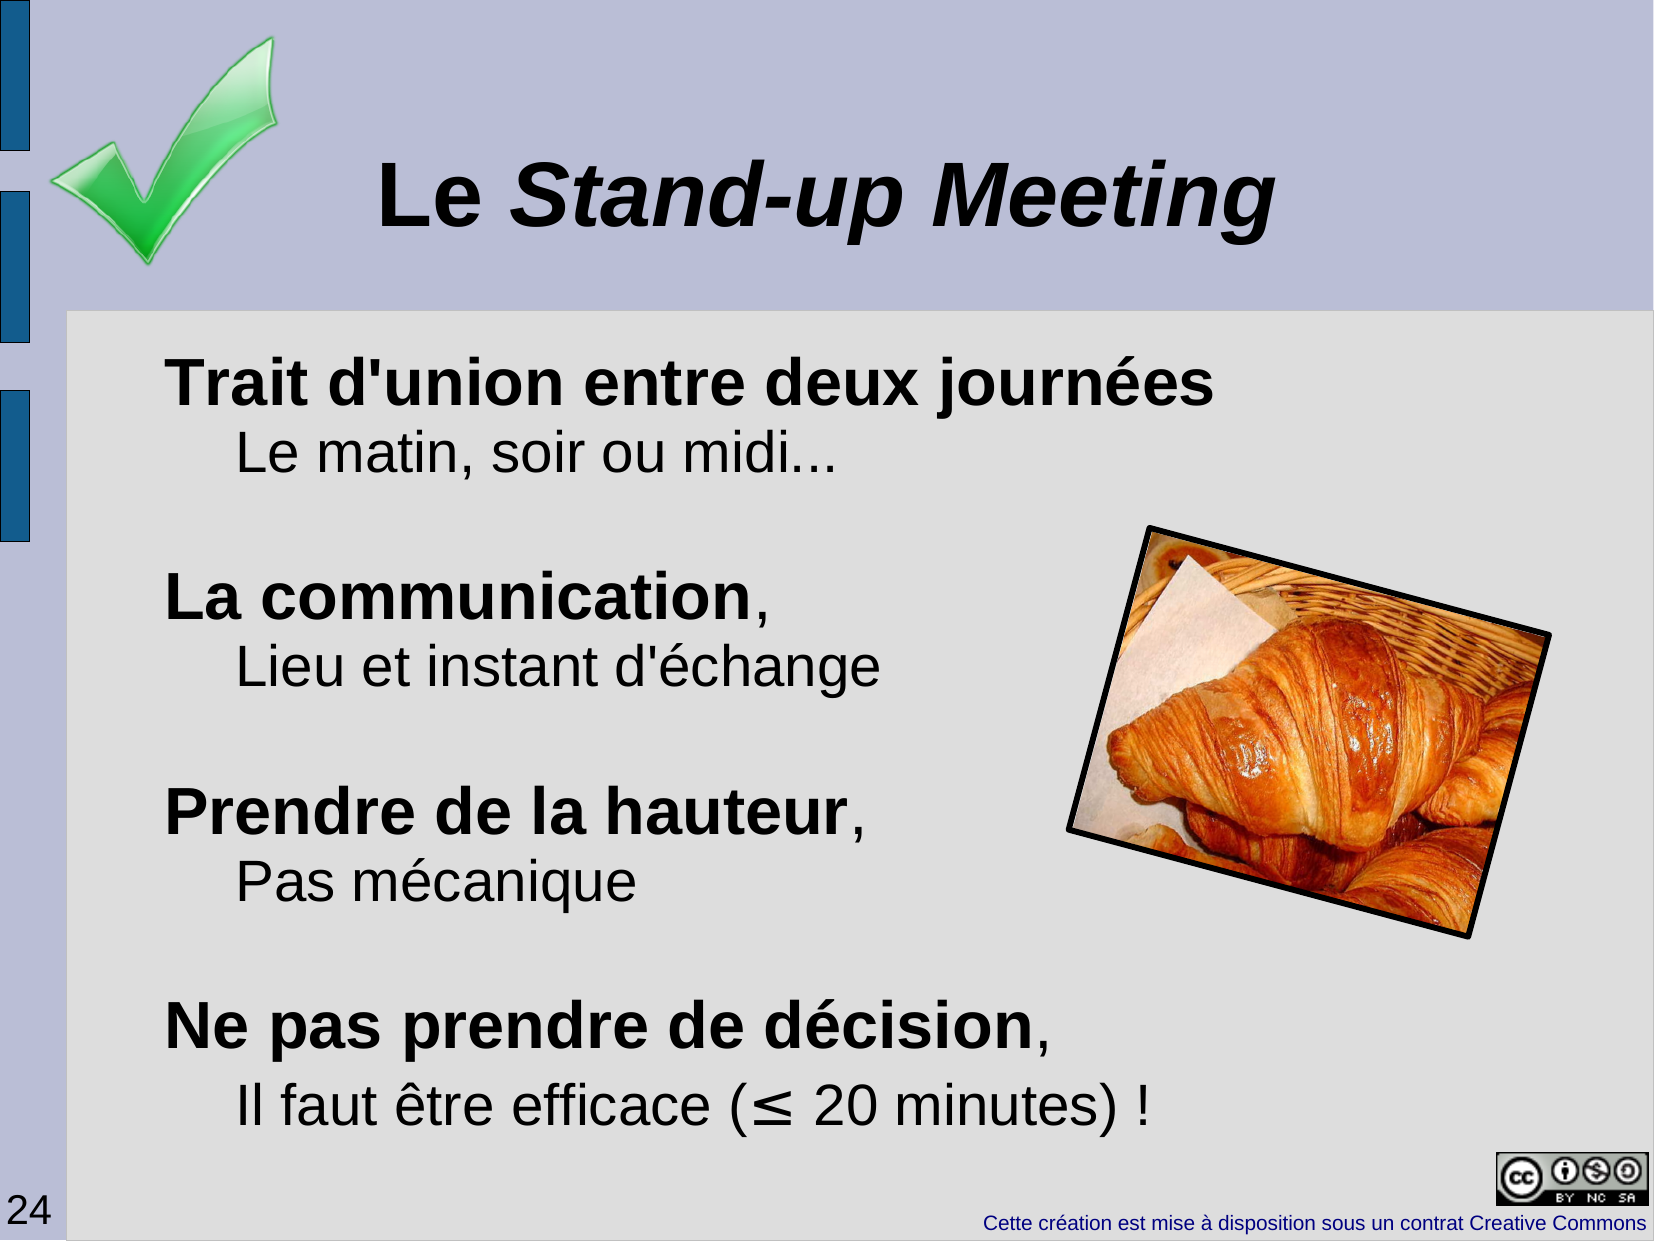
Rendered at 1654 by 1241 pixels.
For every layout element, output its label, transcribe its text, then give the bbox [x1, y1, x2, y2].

picture [1072, 531, 1546, 934]
title Le Stand-up Meeting [121, 91, 1534, 299]
picture [41, 29, 284, 272]
picture [1496, 1152, 1649, 1206]
list Trait d'union entre deux journées Le matin, soir ou midi... La communication, Lieu et instant d'échange Prendre de la hauteur, Pas mécanique Ne pas prendre de décision, Il faut être efficace (≤ 20 minutes) ! [152, 344, 1534, 1134]
